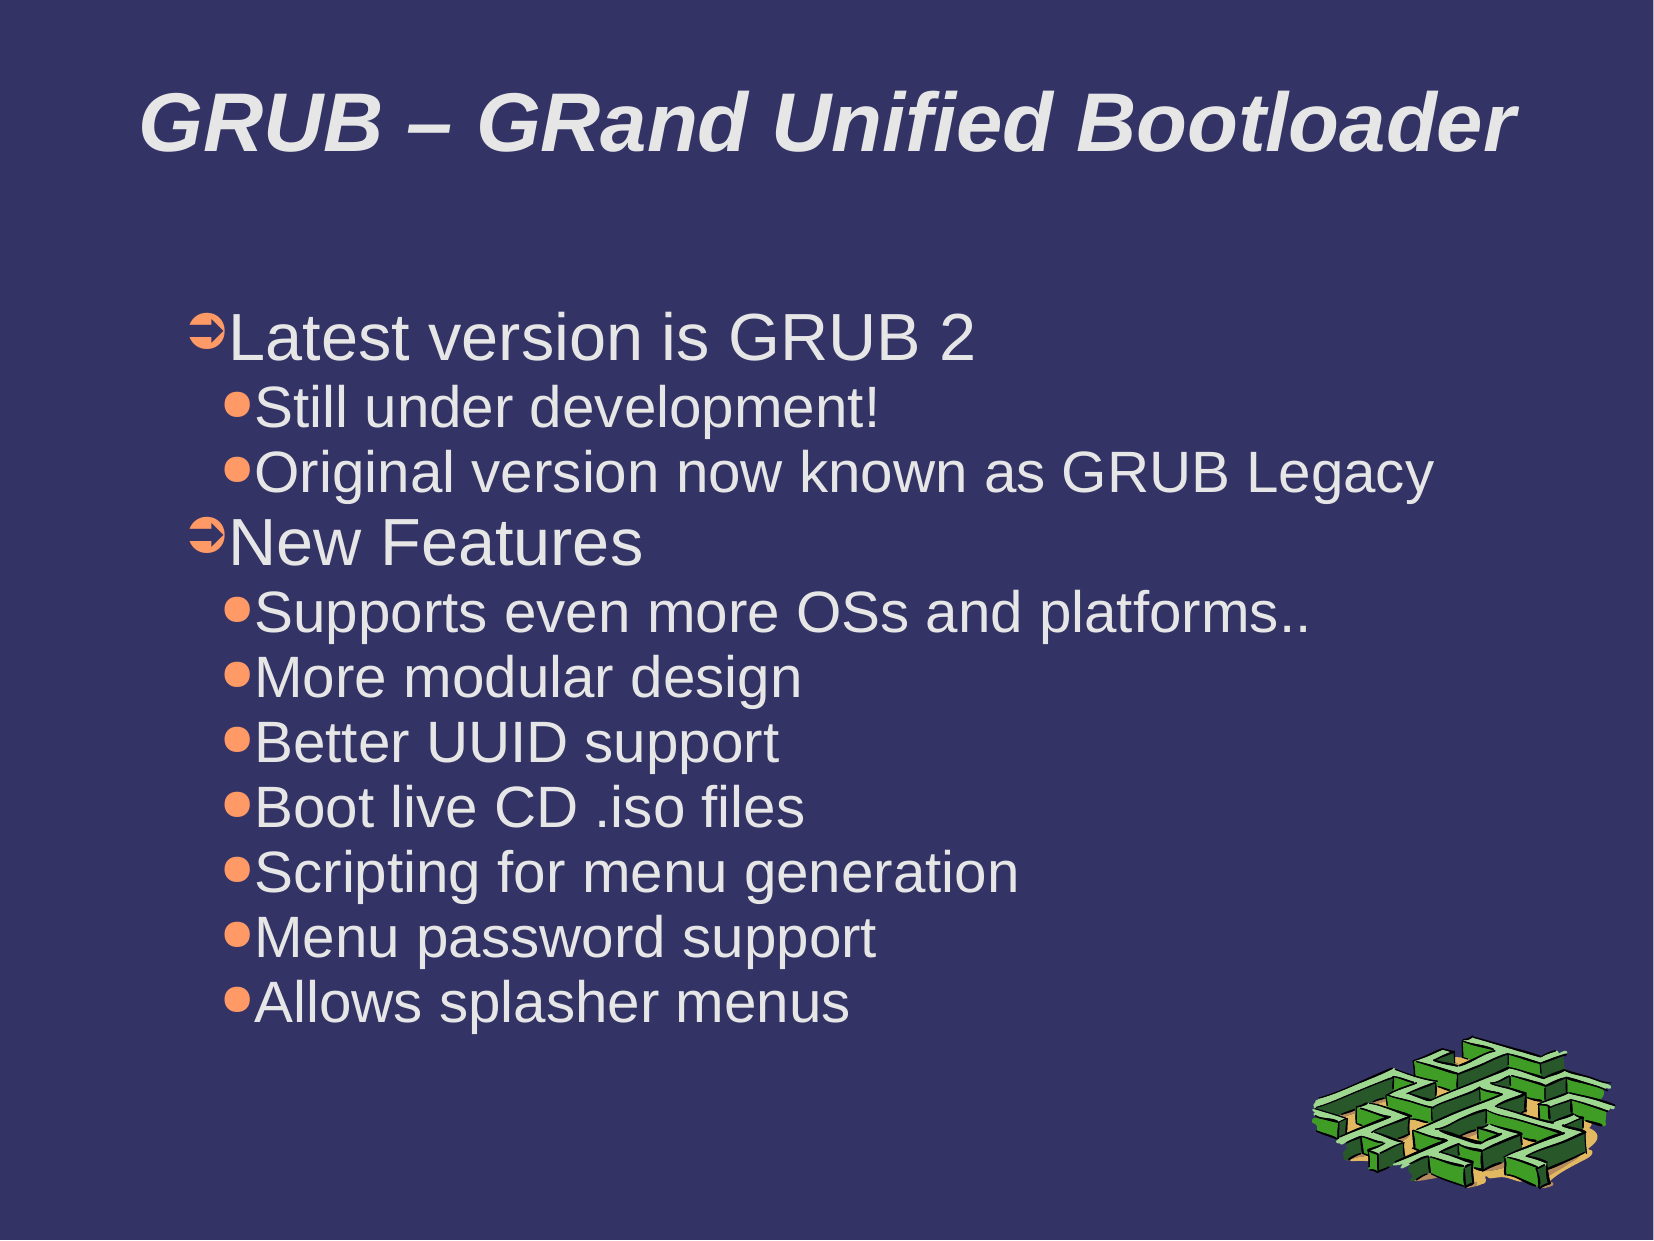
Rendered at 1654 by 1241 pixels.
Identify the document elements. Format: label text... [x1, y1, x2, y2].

title GRUB – GRand Unified Bootloader [121, 19, 1534, 227]
list Latest version is GRUB 2 Still under development! Original version now known as GRUB Legacy New Features Supports even more OSs and platforms.. More modular design Better UUID support Boot live CD .iso files Scripting for menu generation Menu password support Allows splasher menus [184, 300, 1576, 1100]
